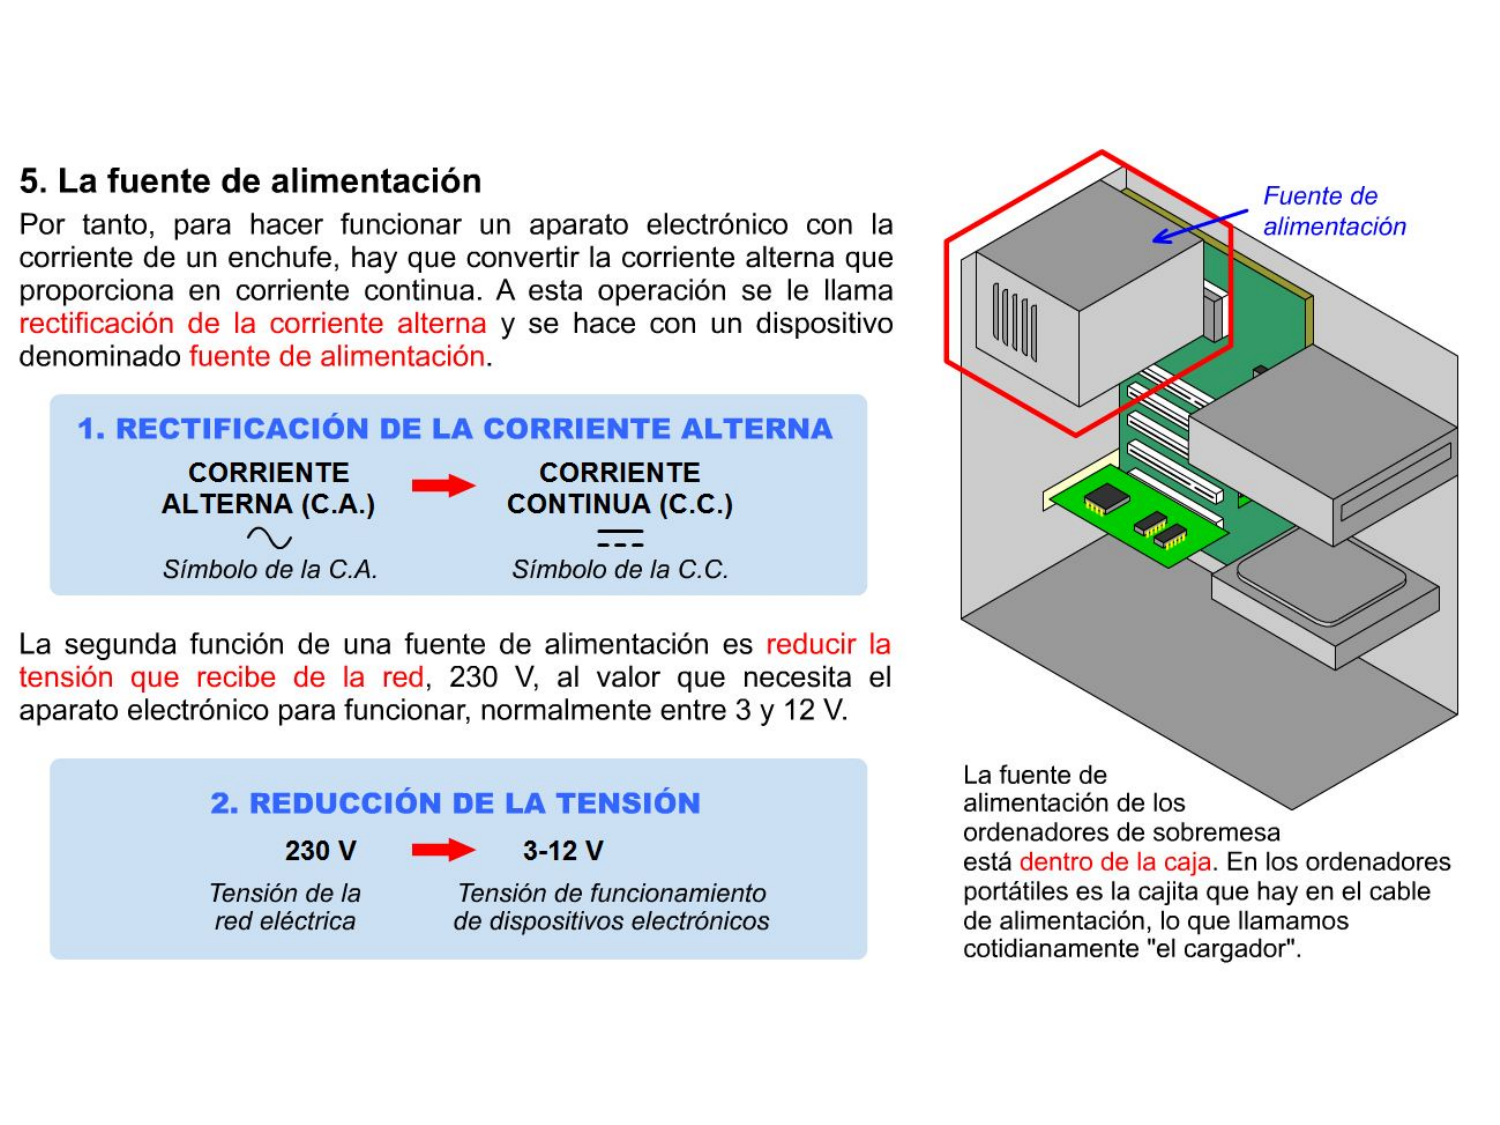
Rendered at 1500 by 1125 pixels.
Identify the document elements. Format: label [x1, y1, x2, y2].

picture [0, 148, 1500, 977]
